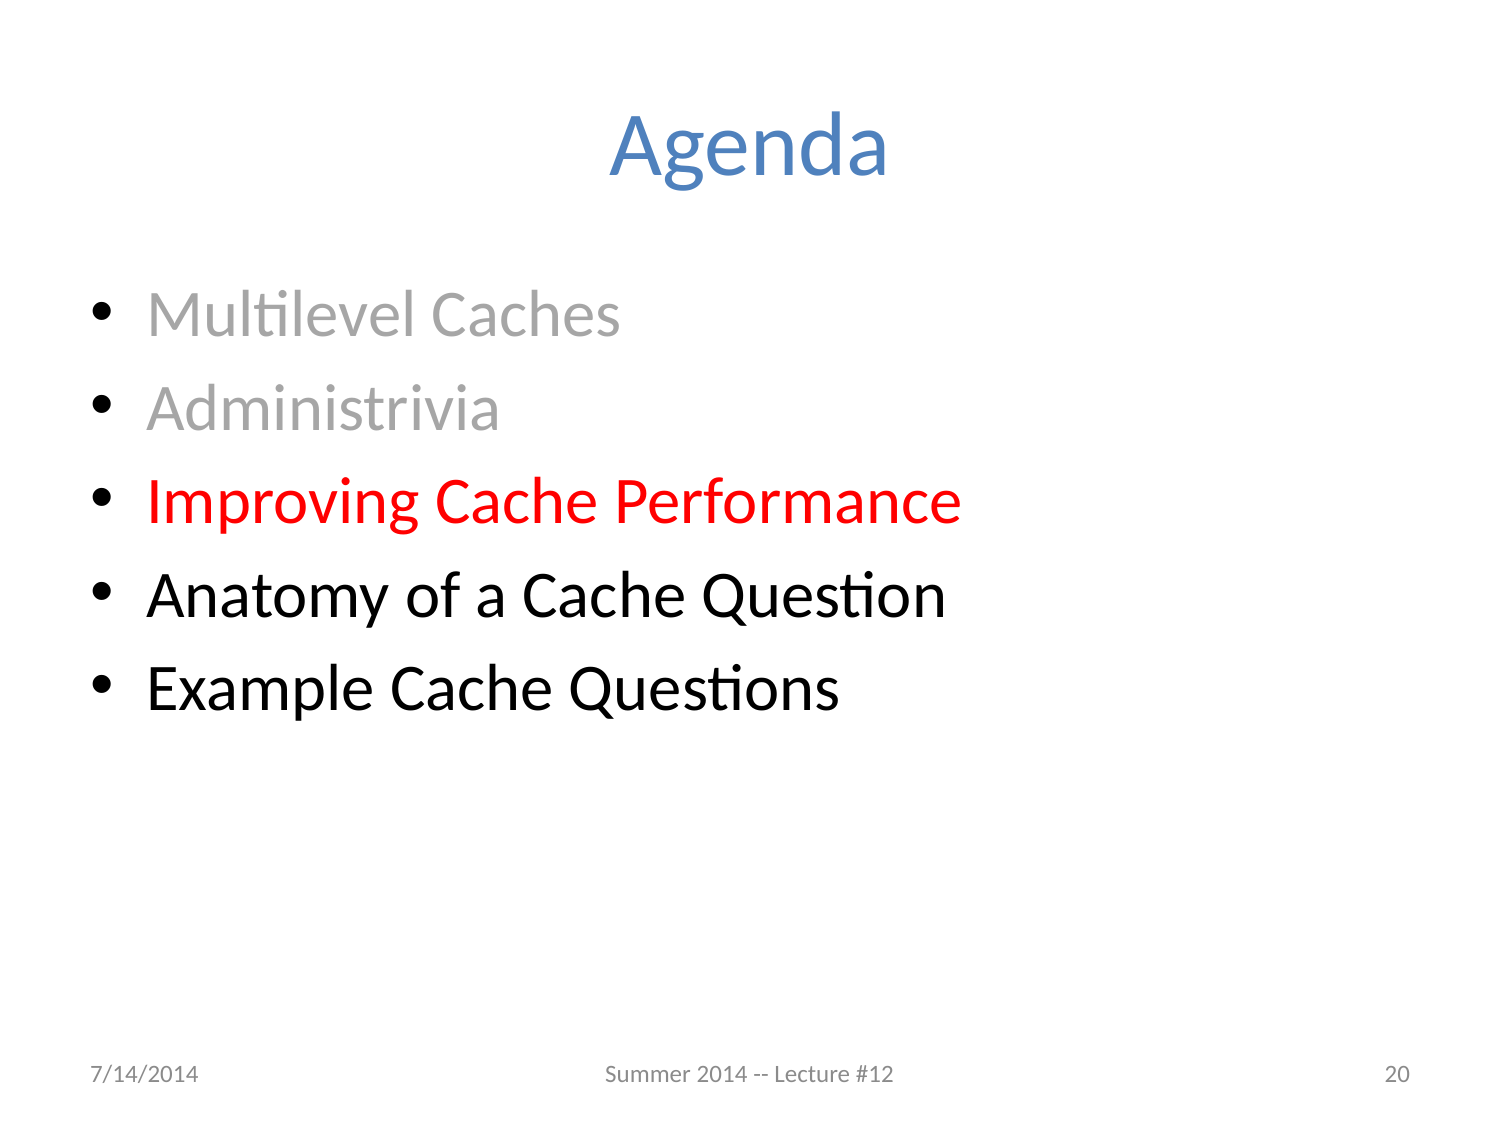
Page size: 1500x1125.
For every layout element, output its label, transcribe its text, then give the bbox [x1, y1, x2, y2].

slide_number 7/14/2014 [75, 1042, 425, 1103]
slide_number <number> [1074, 1042, 1425, 1103]
title Agenda [75, 45, 1425, 233]
footer Summer 2014 -- Lecture #12 [512, 1042, 988, 1103]
list Multilevel Caches Administrivia Improving Cache Performance Anatomy of a Cache Question Example Cache Questions [75, 262, 1425, 1073]
